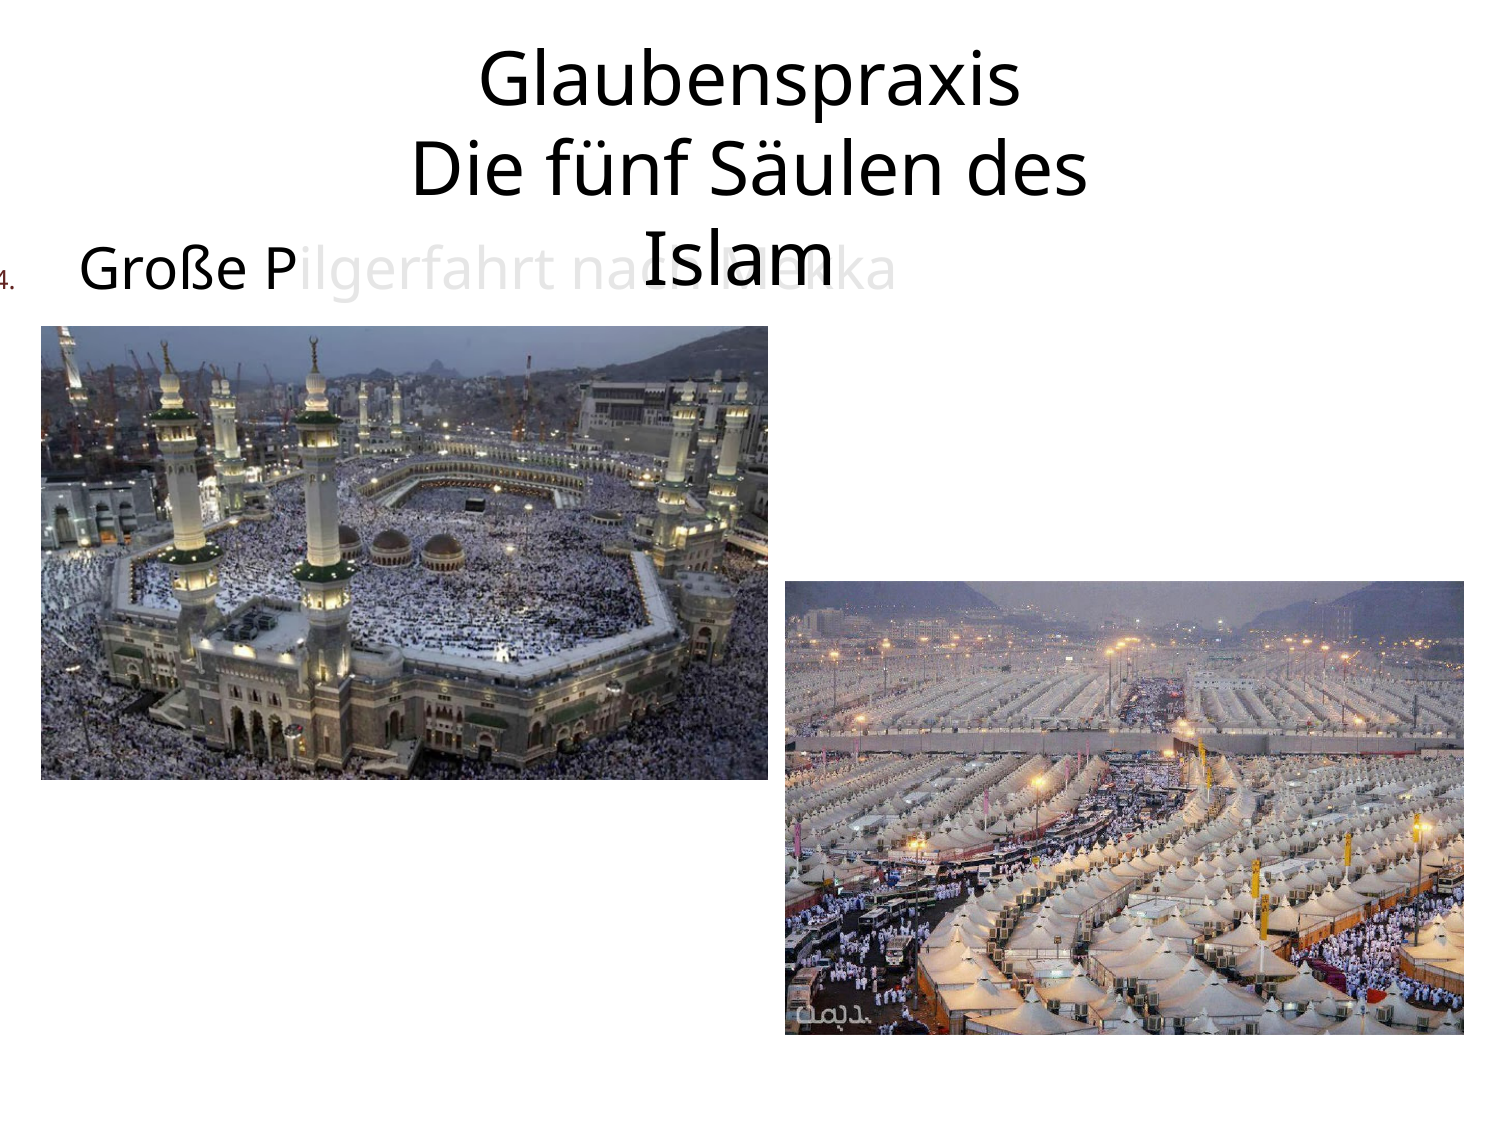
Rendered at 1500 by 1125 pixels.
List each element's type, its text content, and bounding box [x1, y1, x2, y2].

text_box Große Pilgerfahrt nach Mekka [0, 219, 935, 314]
picture [41, 326, 768, 780]
picture [785, 581, 1464, 1035]
title Glaubenspraxis Die fünf Säulen des Islam [301, 23, 1199, 226]
